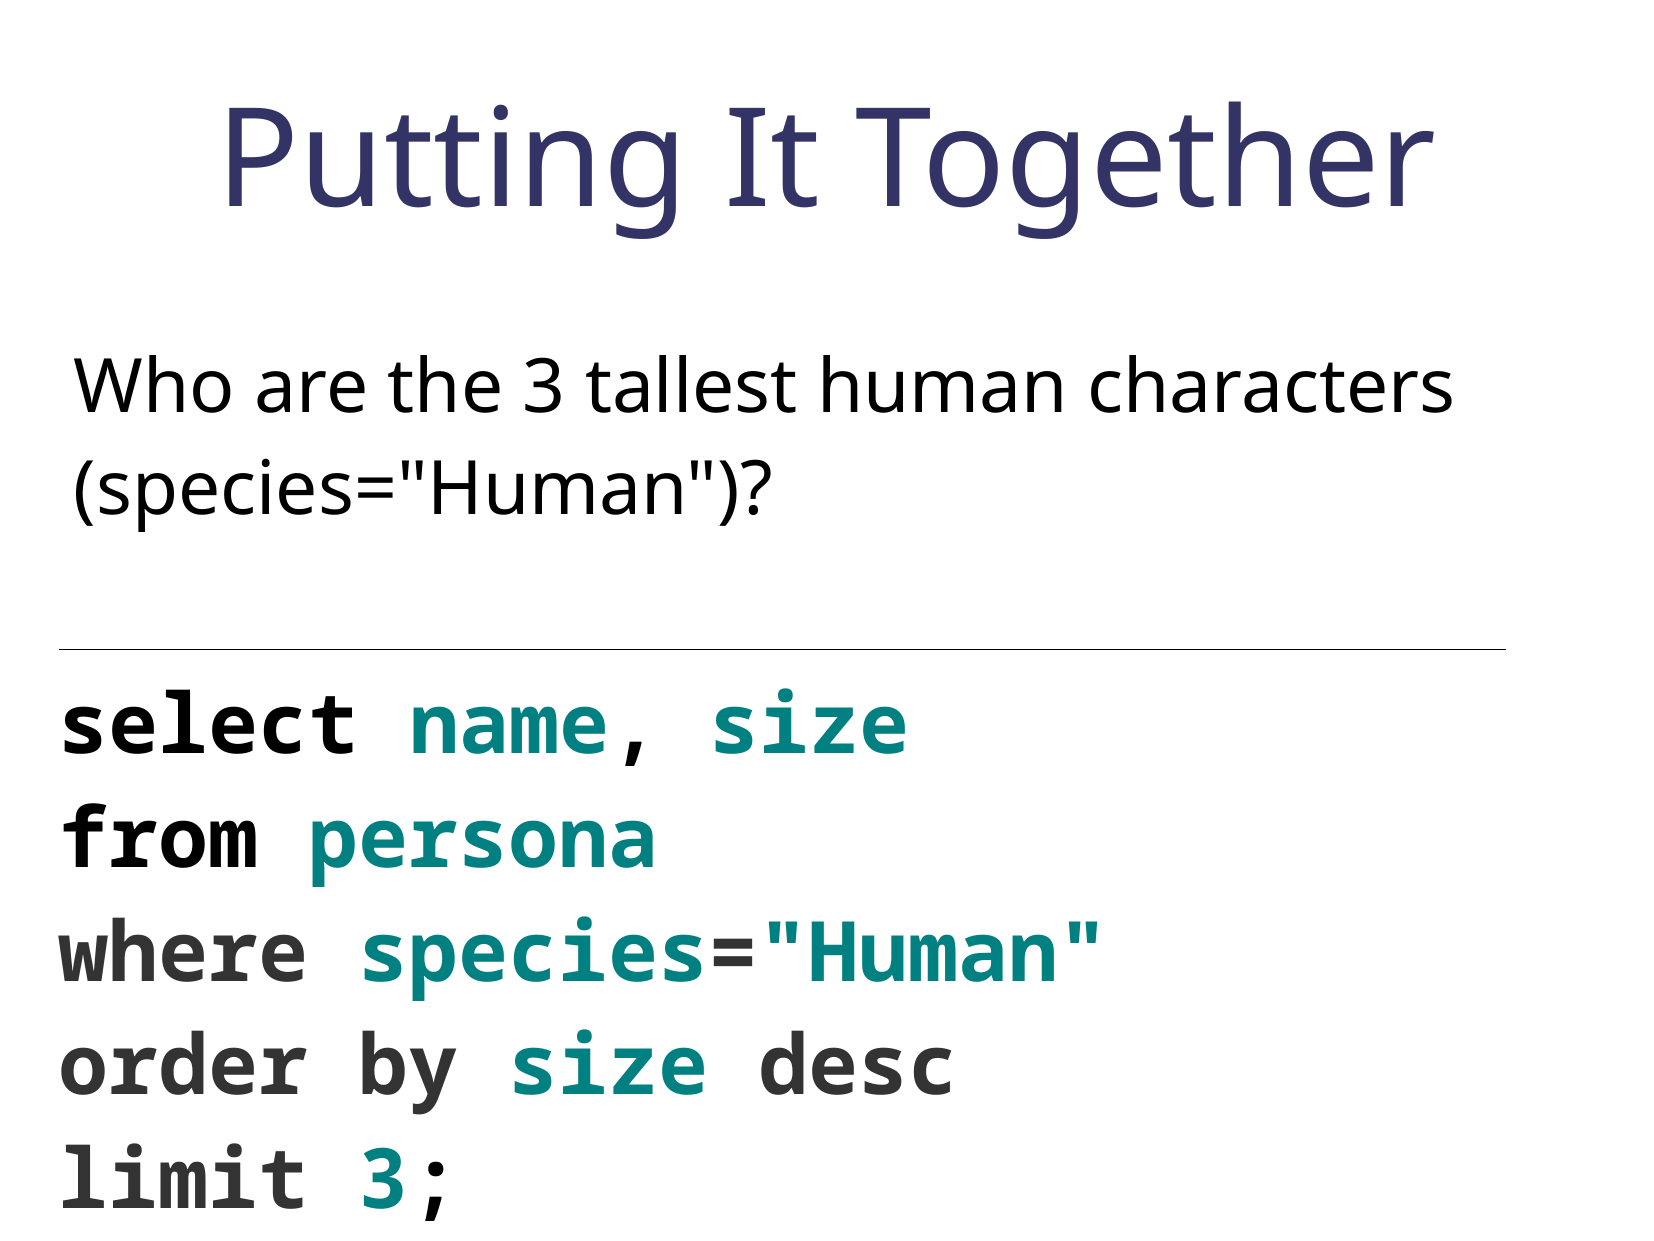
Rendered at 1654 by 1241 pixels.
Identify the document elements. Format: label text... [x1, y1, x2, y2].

title Putting It Together [82, 56, 1571, 250]
text_box select name, size from persona where species="Human" order by size desc limit 3; [59, 708, 1563, 1189]
text_box Who are the 3 tallest human characters (species="Human")? [59, 324, 1586, 523]
